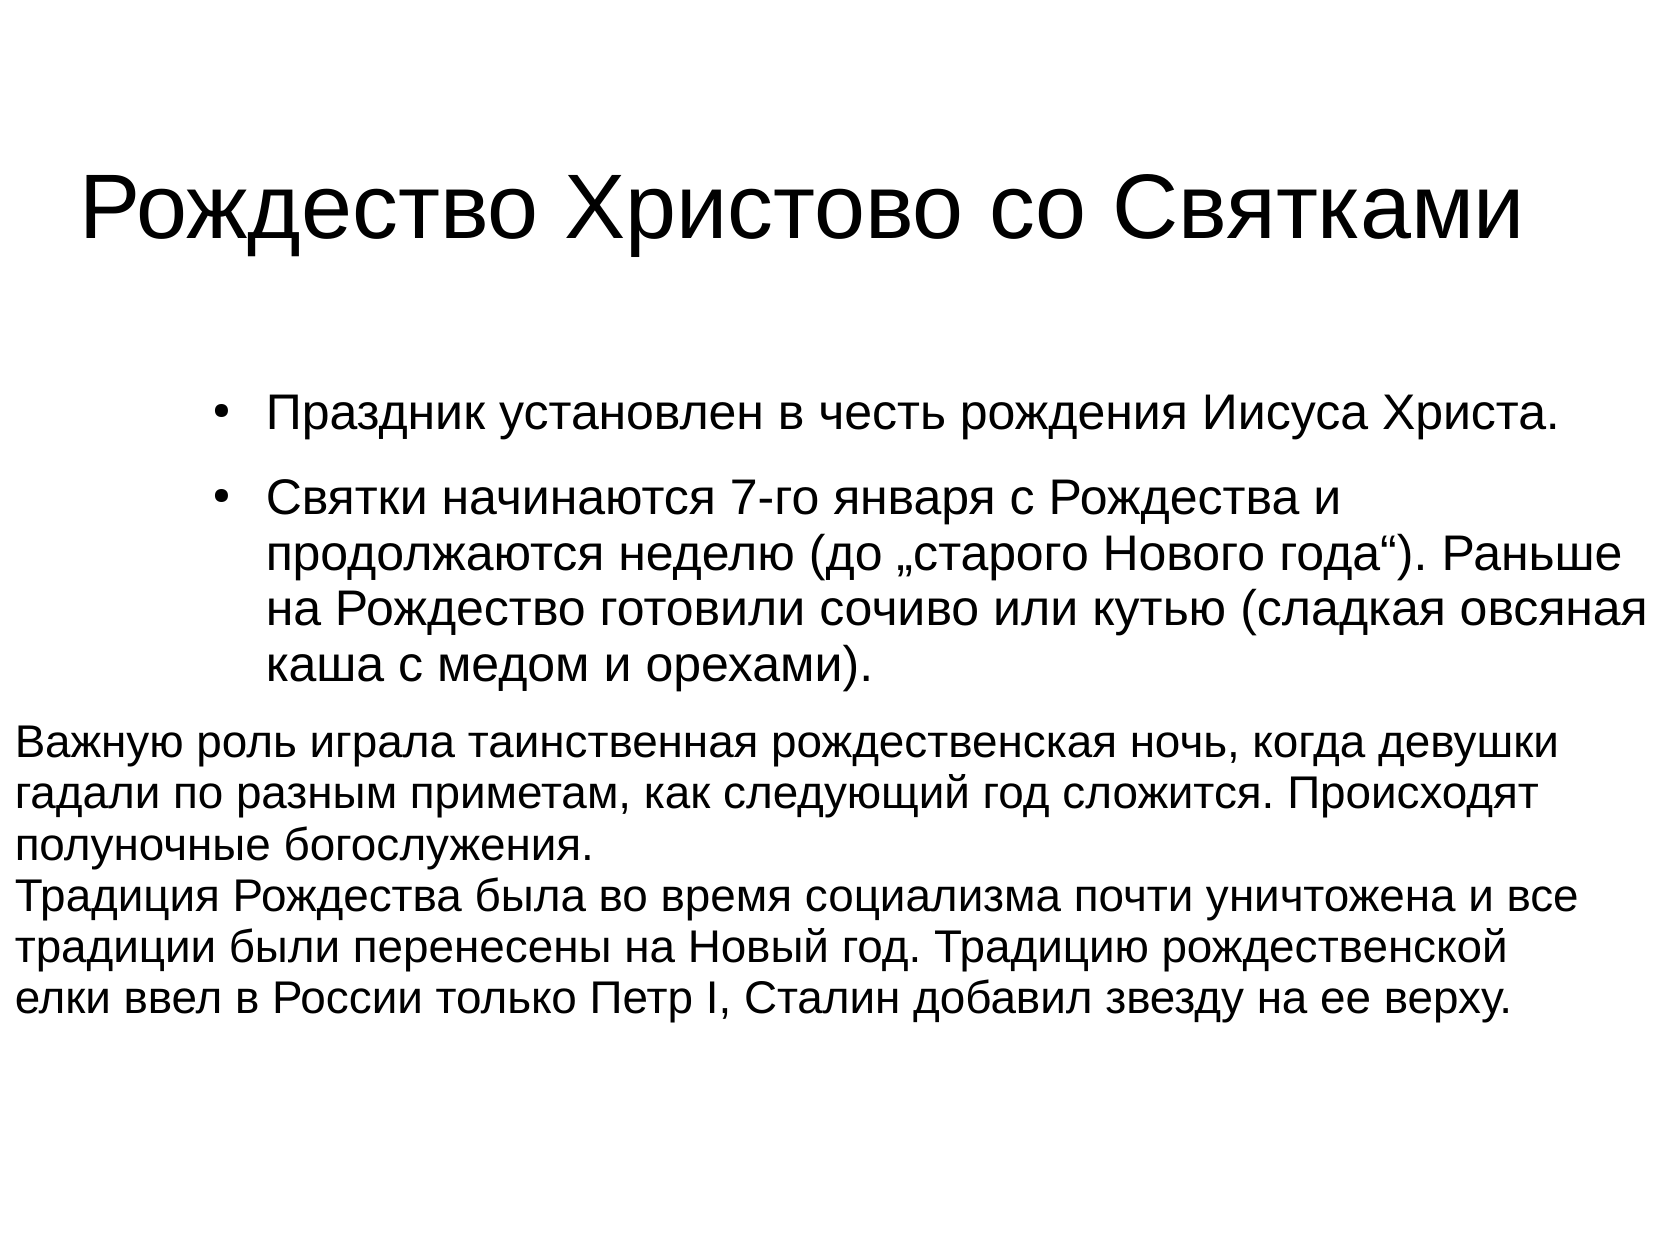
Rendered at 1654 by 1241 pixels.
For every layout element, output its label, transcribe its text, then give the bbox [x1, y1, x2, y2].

title Рождество Христово со Святками [59, 29, 1548, 384]
list Праздник установлен в честь рождения Иисуса Христа. Святки начинаются 7-го января с Рождества и продолжаются неделю (до „старого Нового года“). Раньше на Рождество готовили сочиво или кутью (сладкая овсяная каша с медом и орехами). [194, 383, 1654, 1203]
text_box Важную роль играла таинственная рождественская ночь, когда девушки гадали по разным приметам, как следующий год сложится. Происходят полуночные богослужения. Традиция Рождества была во время социализма почти уничтожена и все традиции были перенесены на Новый год. Традицию рождественской елки ввел в России только Петр I, Сталин добавил звезду на ее верху. [0, 708, 1618, 1030]
